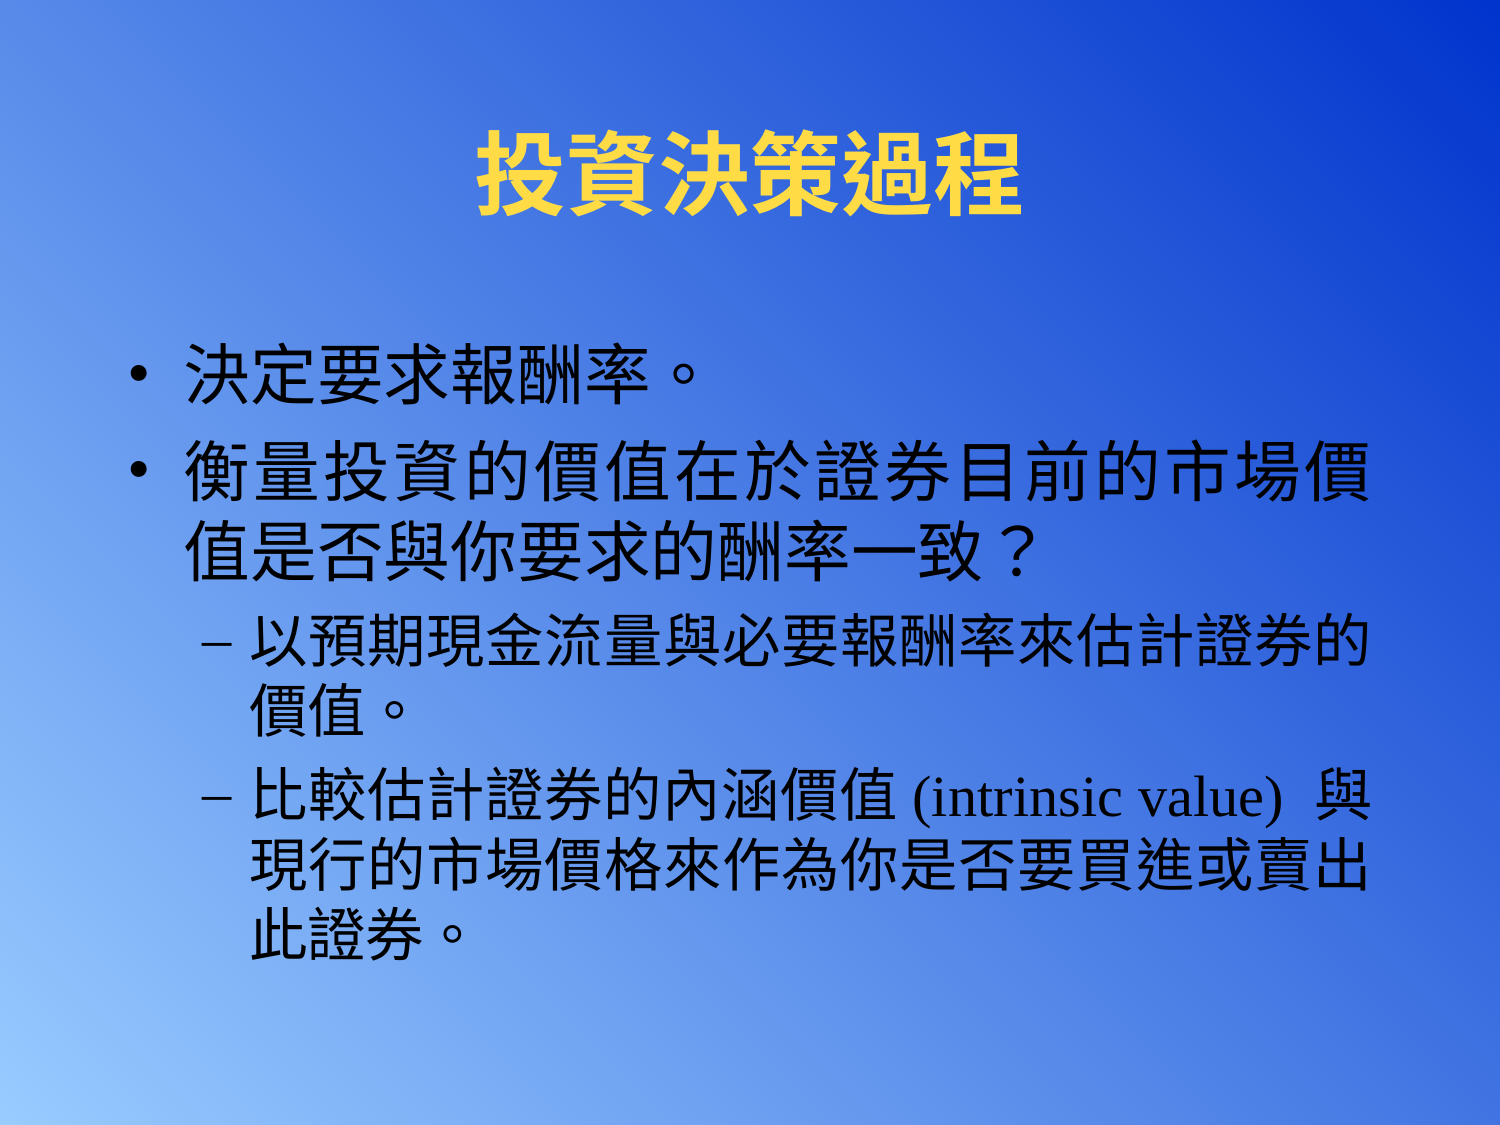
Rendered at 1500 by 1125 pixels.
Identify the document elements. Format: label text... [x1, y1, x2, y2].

title 投資決策過程 [64, 78, 1436, 266]
list 決定要求報酬率。 衡量投資的價值在於證券目前的市場價值是否與你要求的酬率一致？ 以預期現金流量與必要報酬率來估計證券的價值。 比較估計證券的內涵價值(intrinsic value) 與現行的市場價格來作為你是否要買進或賣出此證券。 [112, 324, 1388, 1000]
